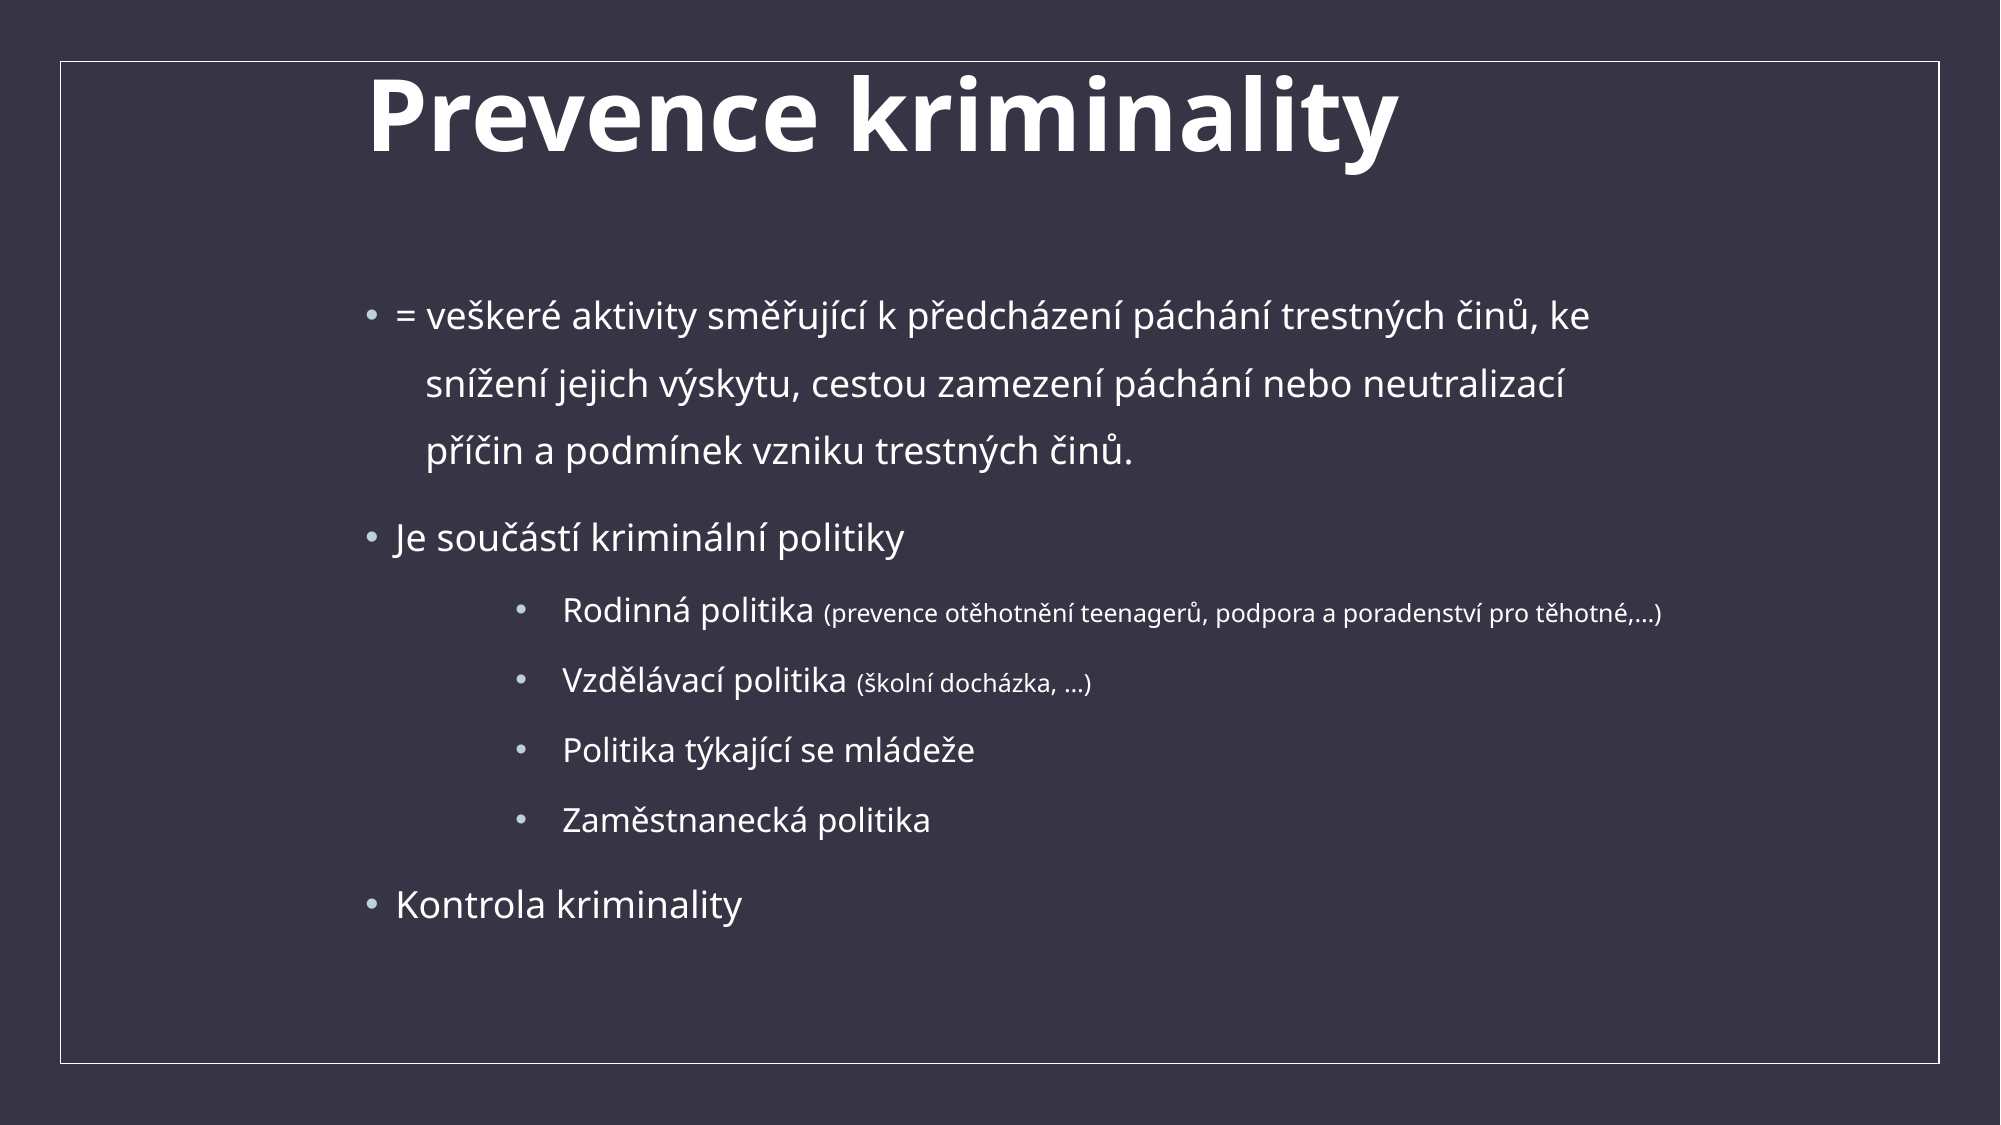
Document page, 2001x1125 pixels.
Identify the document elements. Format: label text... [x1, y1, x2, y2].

title Prevence kriminality [350, 37, 1688, 201]
list = veškeré aktivity směřující k předcházení páchání trestných činů, ke snížení jejich výskytu, cestou zamezení páchání nebo neutralizací příčin a podmínek vzniku trestných činů. Je součástí kriminální politiky Rodinná politika (prevence otěhotnění teenagerů, podpora a poradenství pro těhotné,…) Vzdělávací politika (školní docházka, …) Politika týkající se mládeže Zaměstnanecká politika Kontrola kriminality [350, 262, 1688, 1005]
